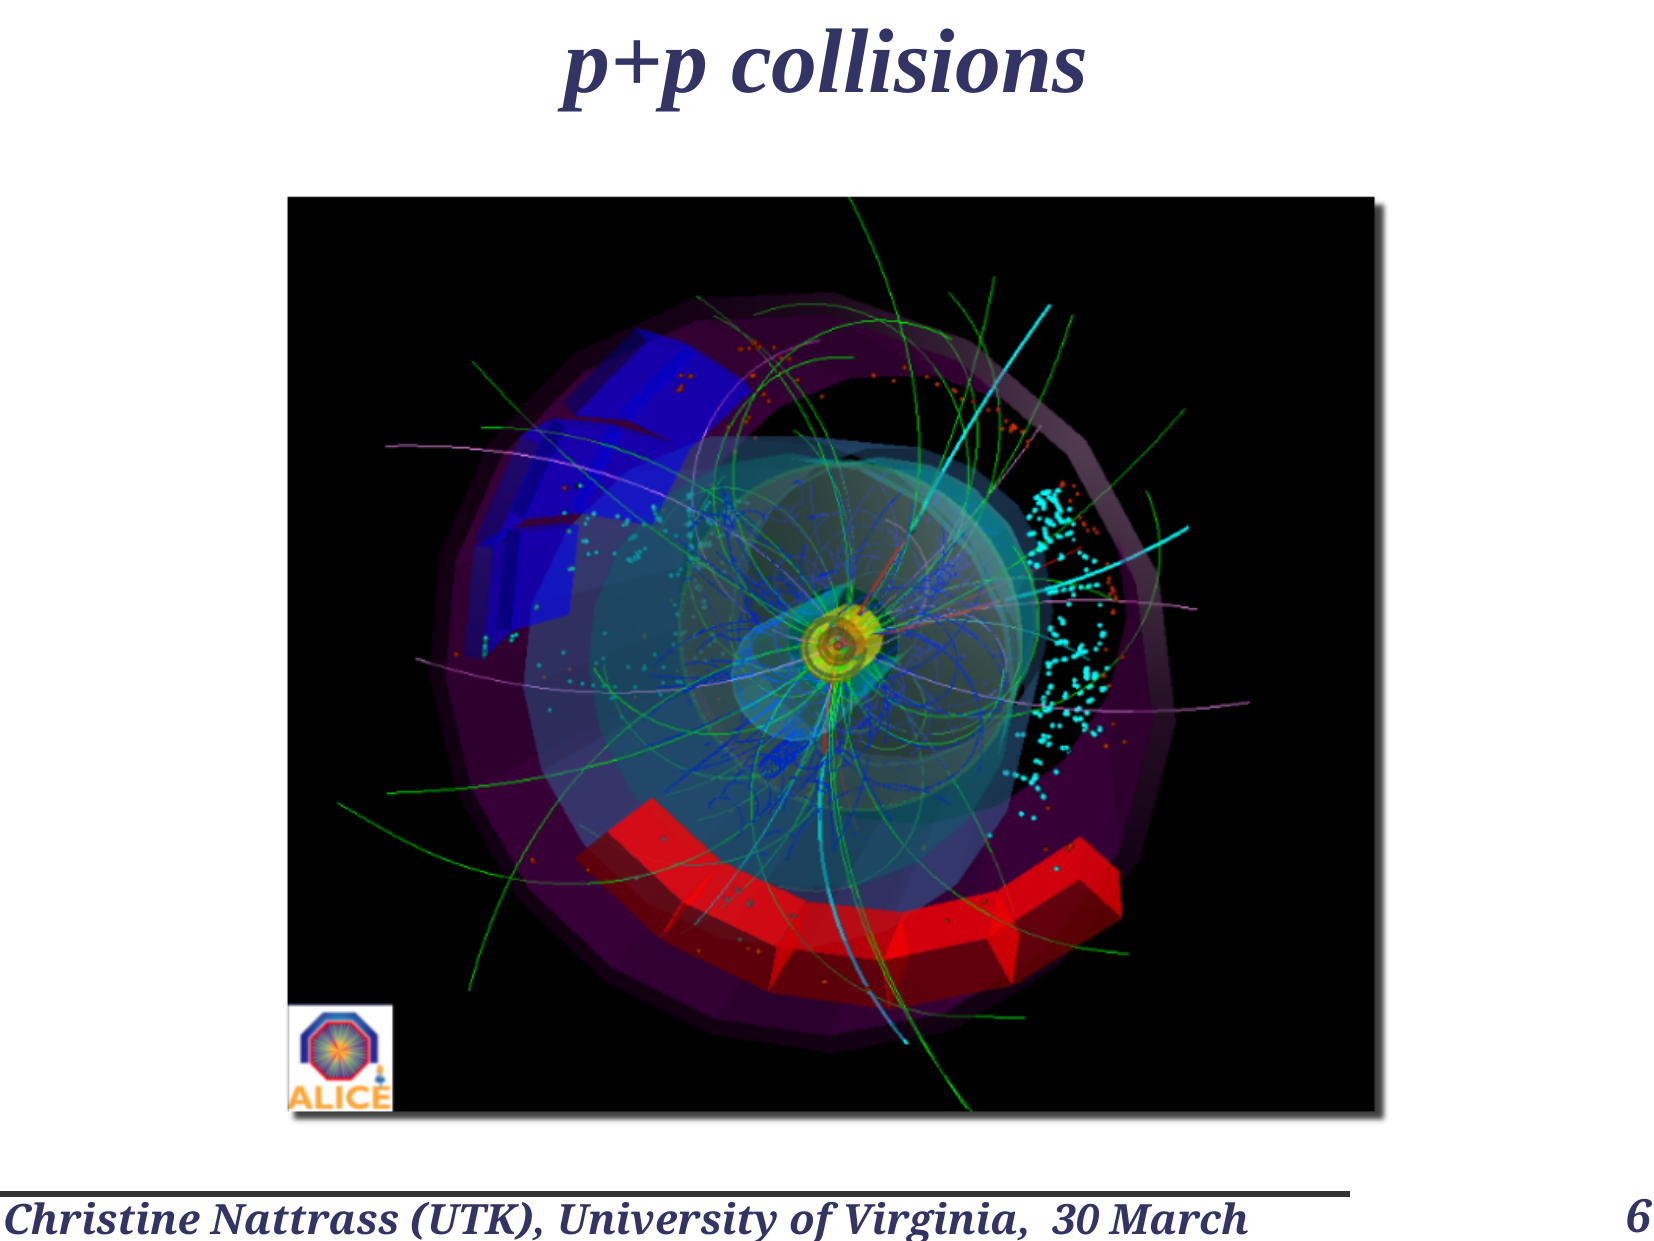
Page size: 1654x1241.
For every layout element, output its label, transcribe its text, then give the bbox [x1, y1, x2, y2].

title p+p collisions [82, 11, 1571, 113]
picture [216, 194, 1467, 1132]
